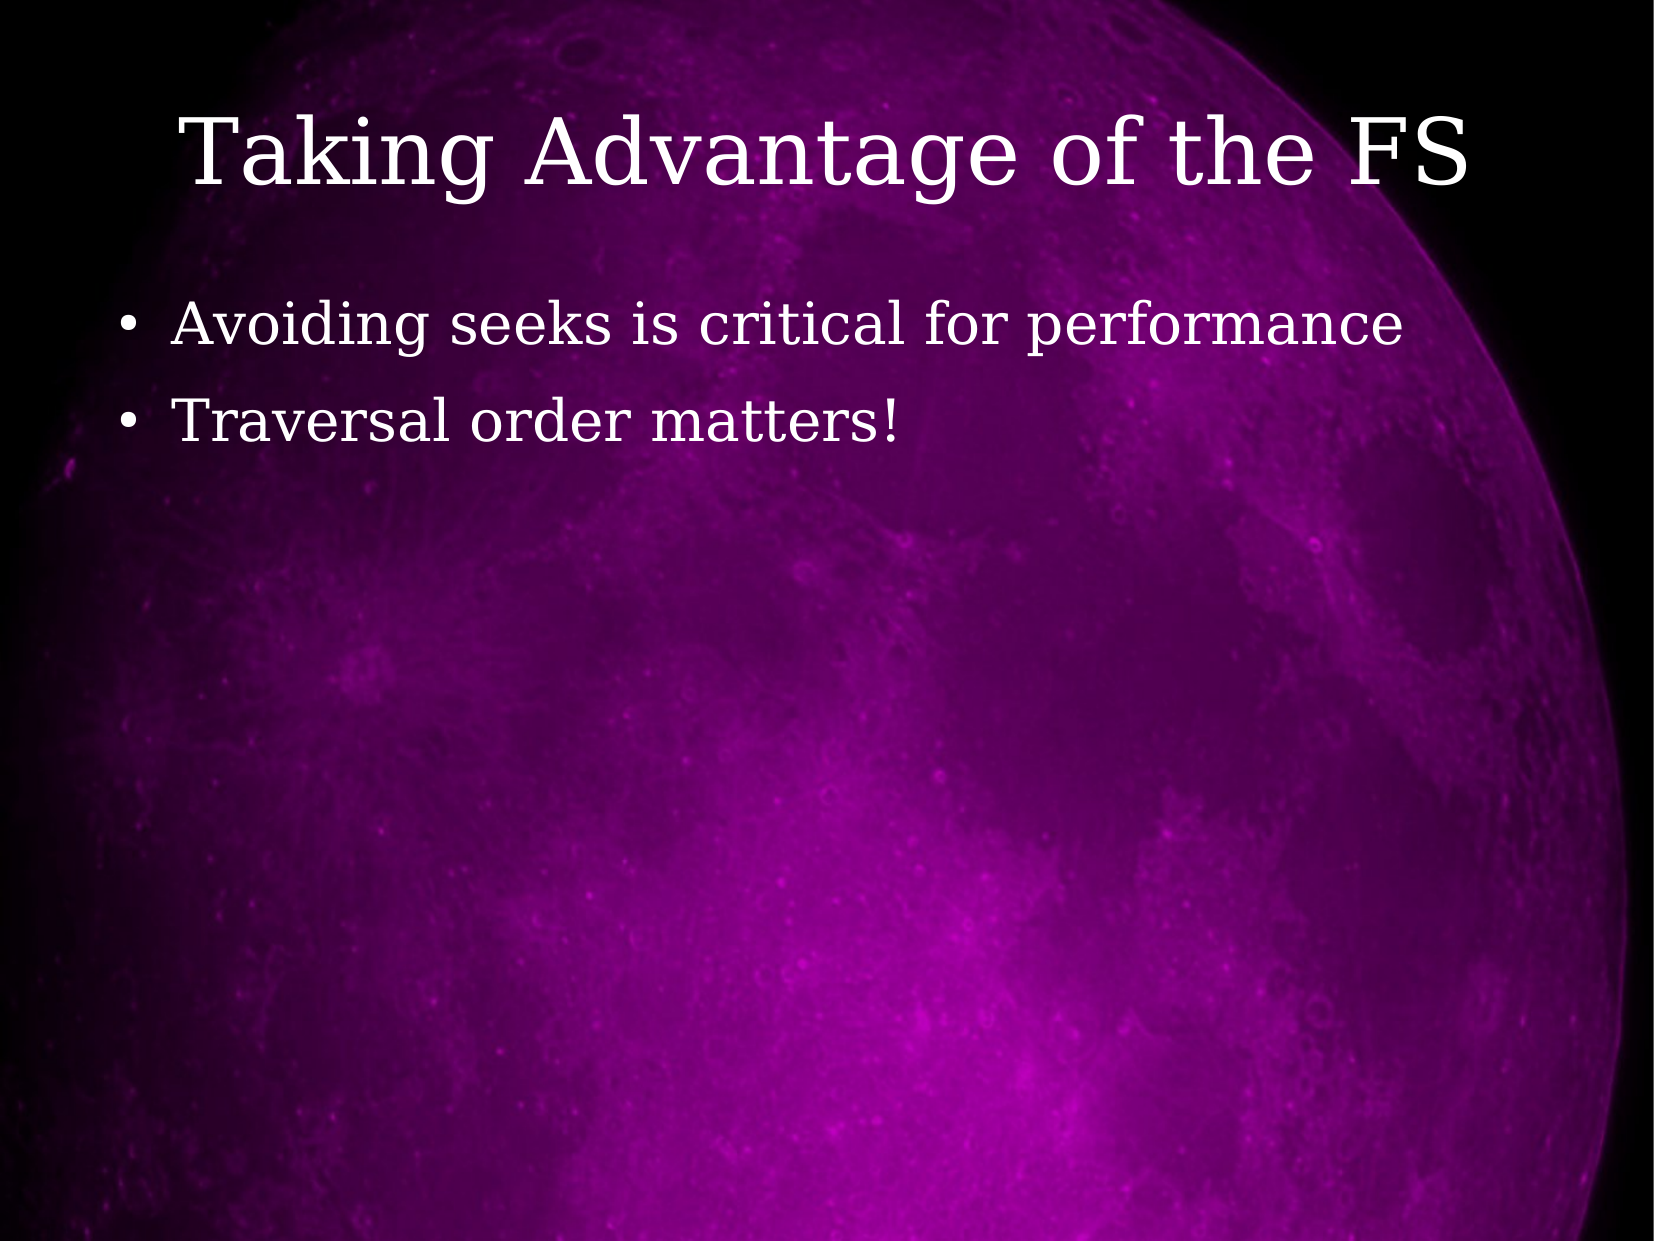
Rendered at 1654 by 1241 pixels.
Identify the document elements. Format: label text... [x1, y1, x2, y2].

picture [0, 0, 1654, 1241]
list Avoiding seeks is critical for performance Traversal order matters! [82, 290, 1571, 1109]
title Taking Advantage of the FS [82, 49, 1571, 257]
